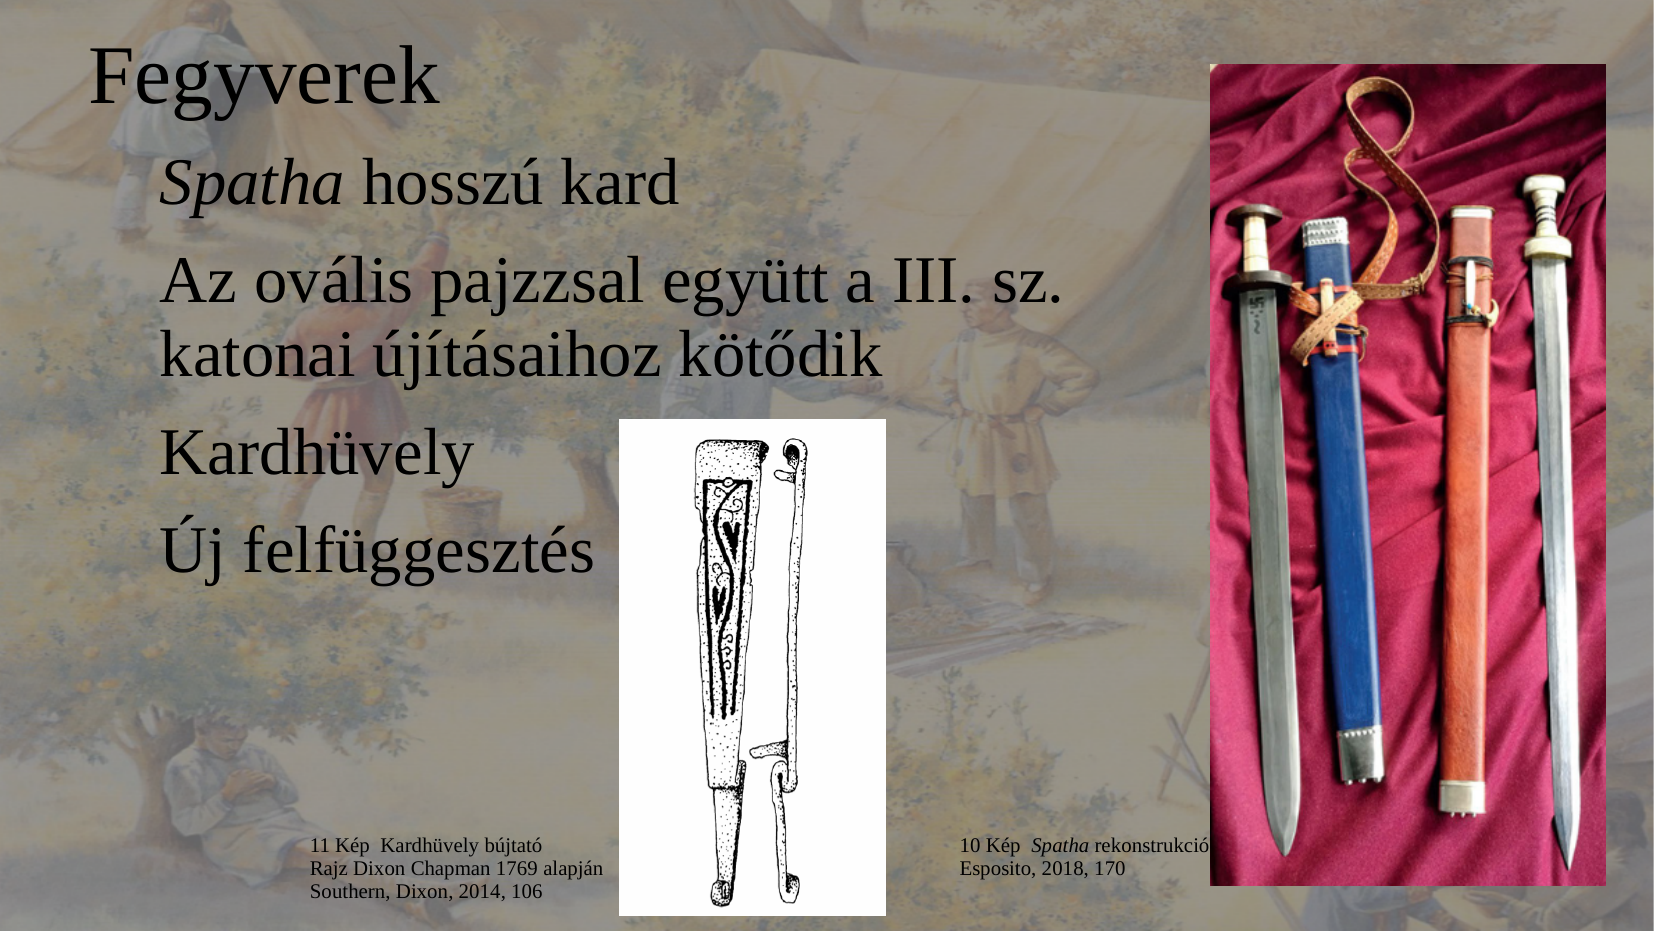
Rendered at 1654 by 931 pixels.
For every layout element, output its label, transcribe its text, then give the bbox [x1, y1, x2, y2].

picture [0, 0, 1654, 931]
text_box 11 Kép Kardhüvely bújtató Rajz Dixon Chapman 1769 alapján Southern, Dixon, 2014, 106 [295, 826, 709, 931]
text_box 10 Kép Spatha rekonstrukció Esposito, 2018, 170 [944, 826, 1270, 916]
list Fegyverek Spatha hosszú kard Az ovális pajzzsal együtt a III. sz. katonai újításaihoz kötődik Kardhüvely Új felfüggesztés [17, 29, 1123, 857]
